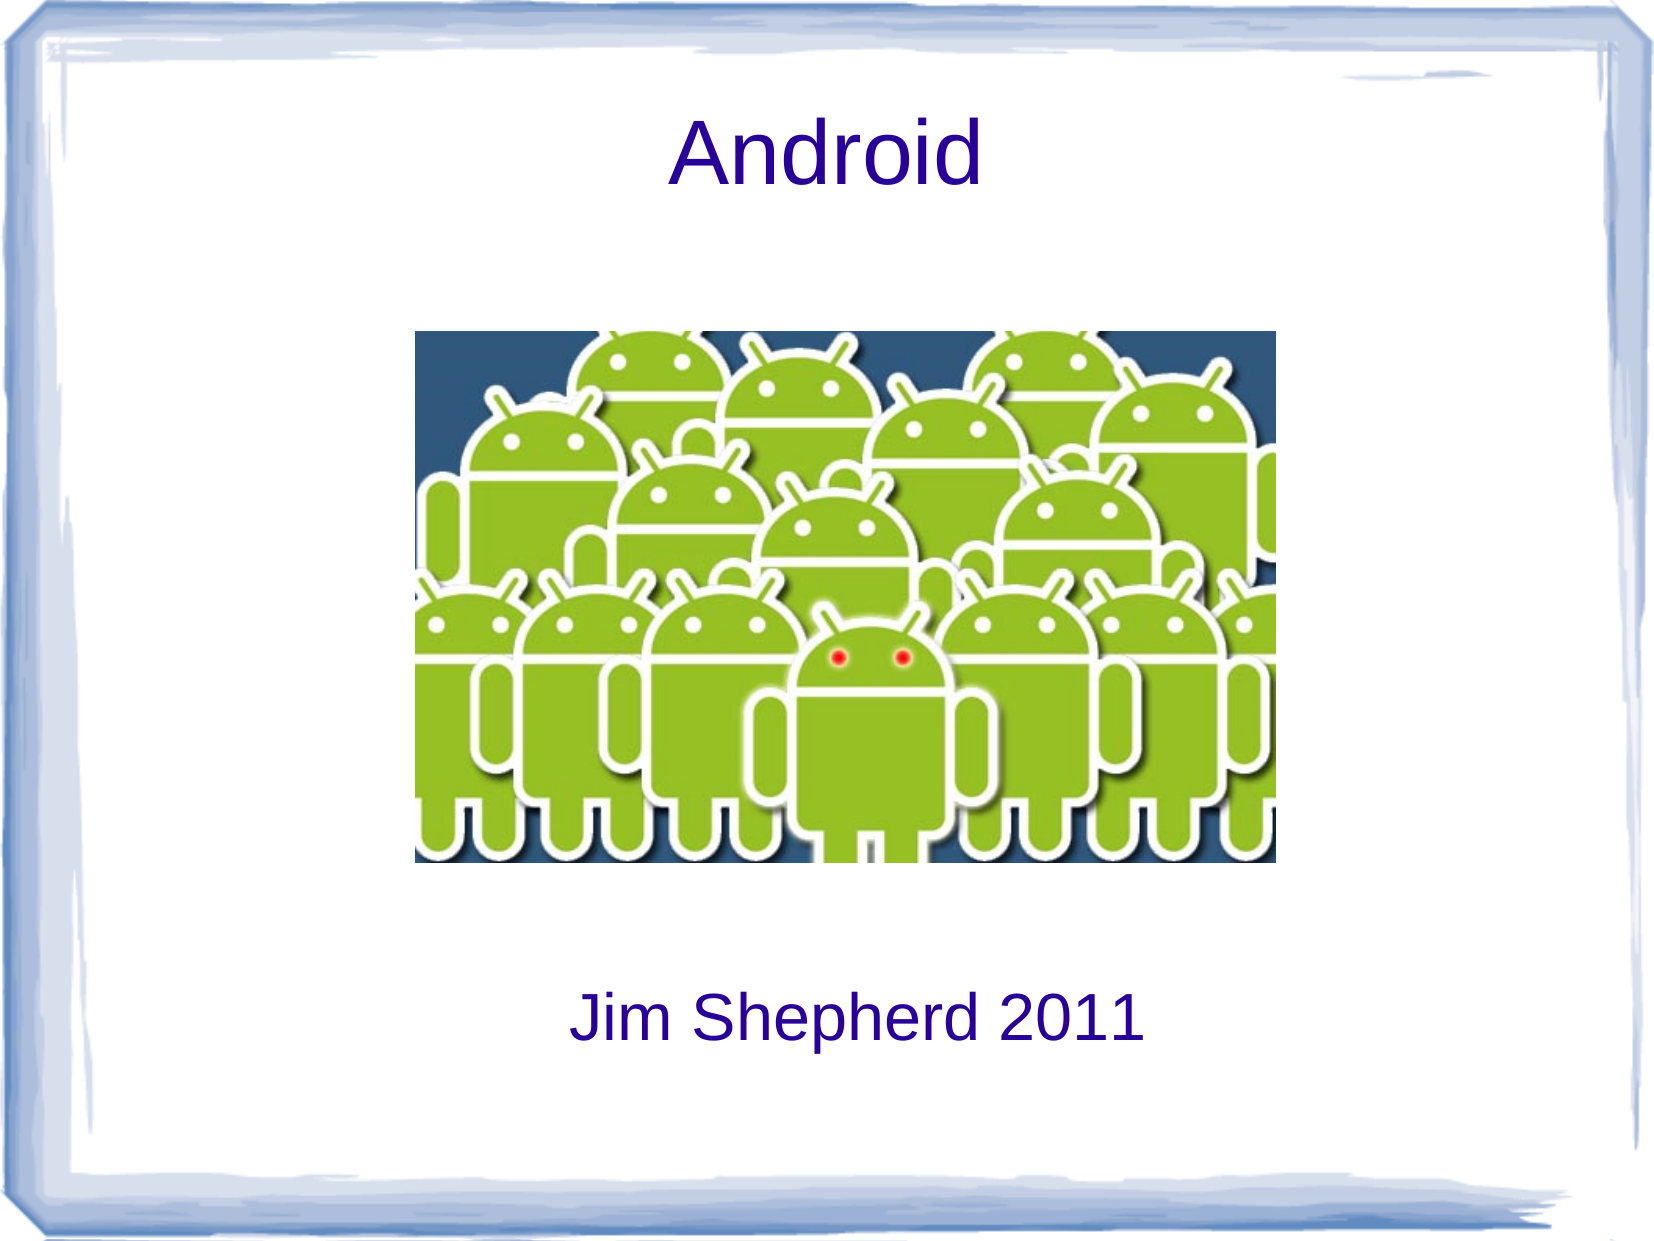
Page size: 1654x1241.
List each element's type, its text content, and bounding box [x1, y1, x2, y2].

subtitle Jim Shepherd 2011 [132, 685, 1585, 1241]
picture [0, 0, 1654, 1241]
title Android [82, 56, 1571, 250]
